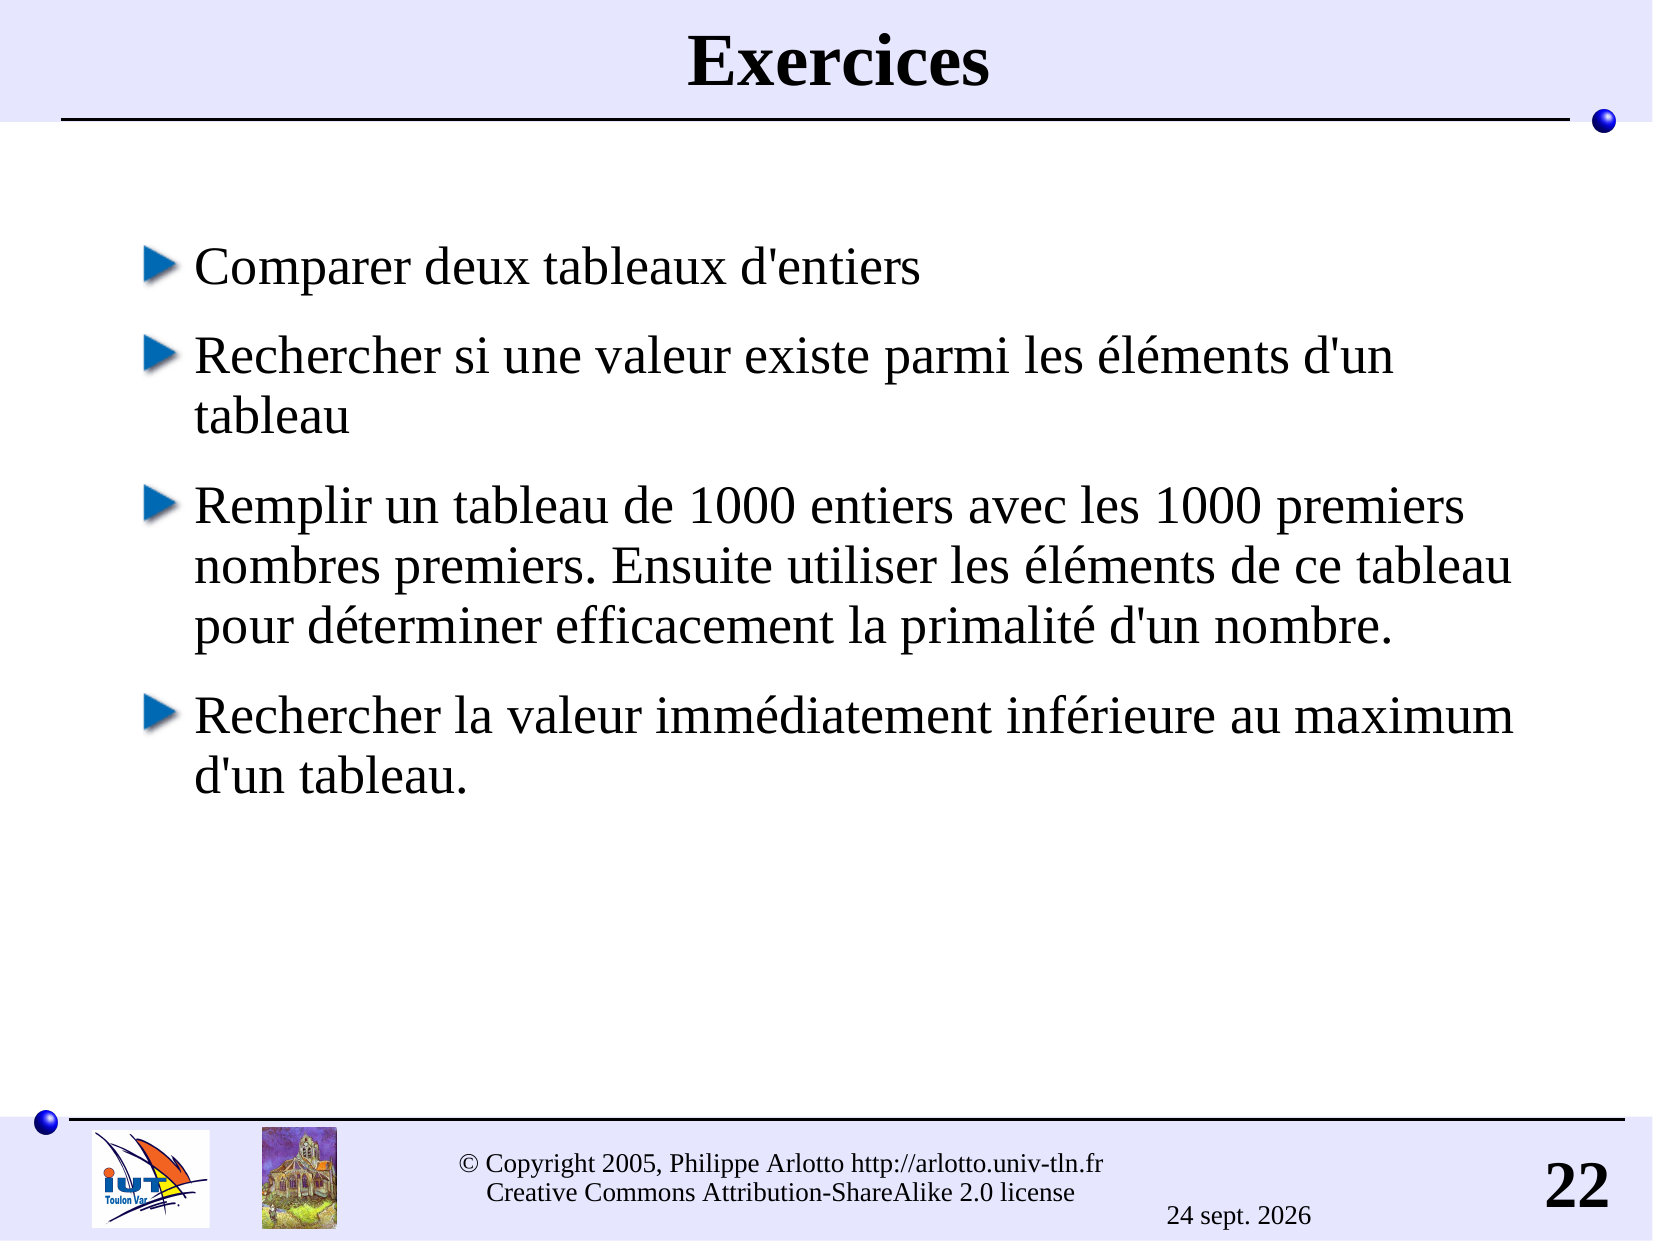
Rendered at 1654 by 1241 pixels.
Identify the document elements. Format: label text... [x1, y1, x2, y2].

title Exercices [95, 11, 1585, 110]
list Comparer deux tableaux d'entiers Rechercher si une valeur existe parmi les éléments d'un tableau Remplir un tableau de 1000 entiers avec les 1000 premiers nombres premiers. Ensuite utiliser les éléments de ce tableau pour déterminer efficacement la primalité d'un nombre. Rechercher la valeur immédiatement inférieure au maximum d'un tableau. [123, 236, 1536, 849]
picture [262, 1127, 337, 1229]
